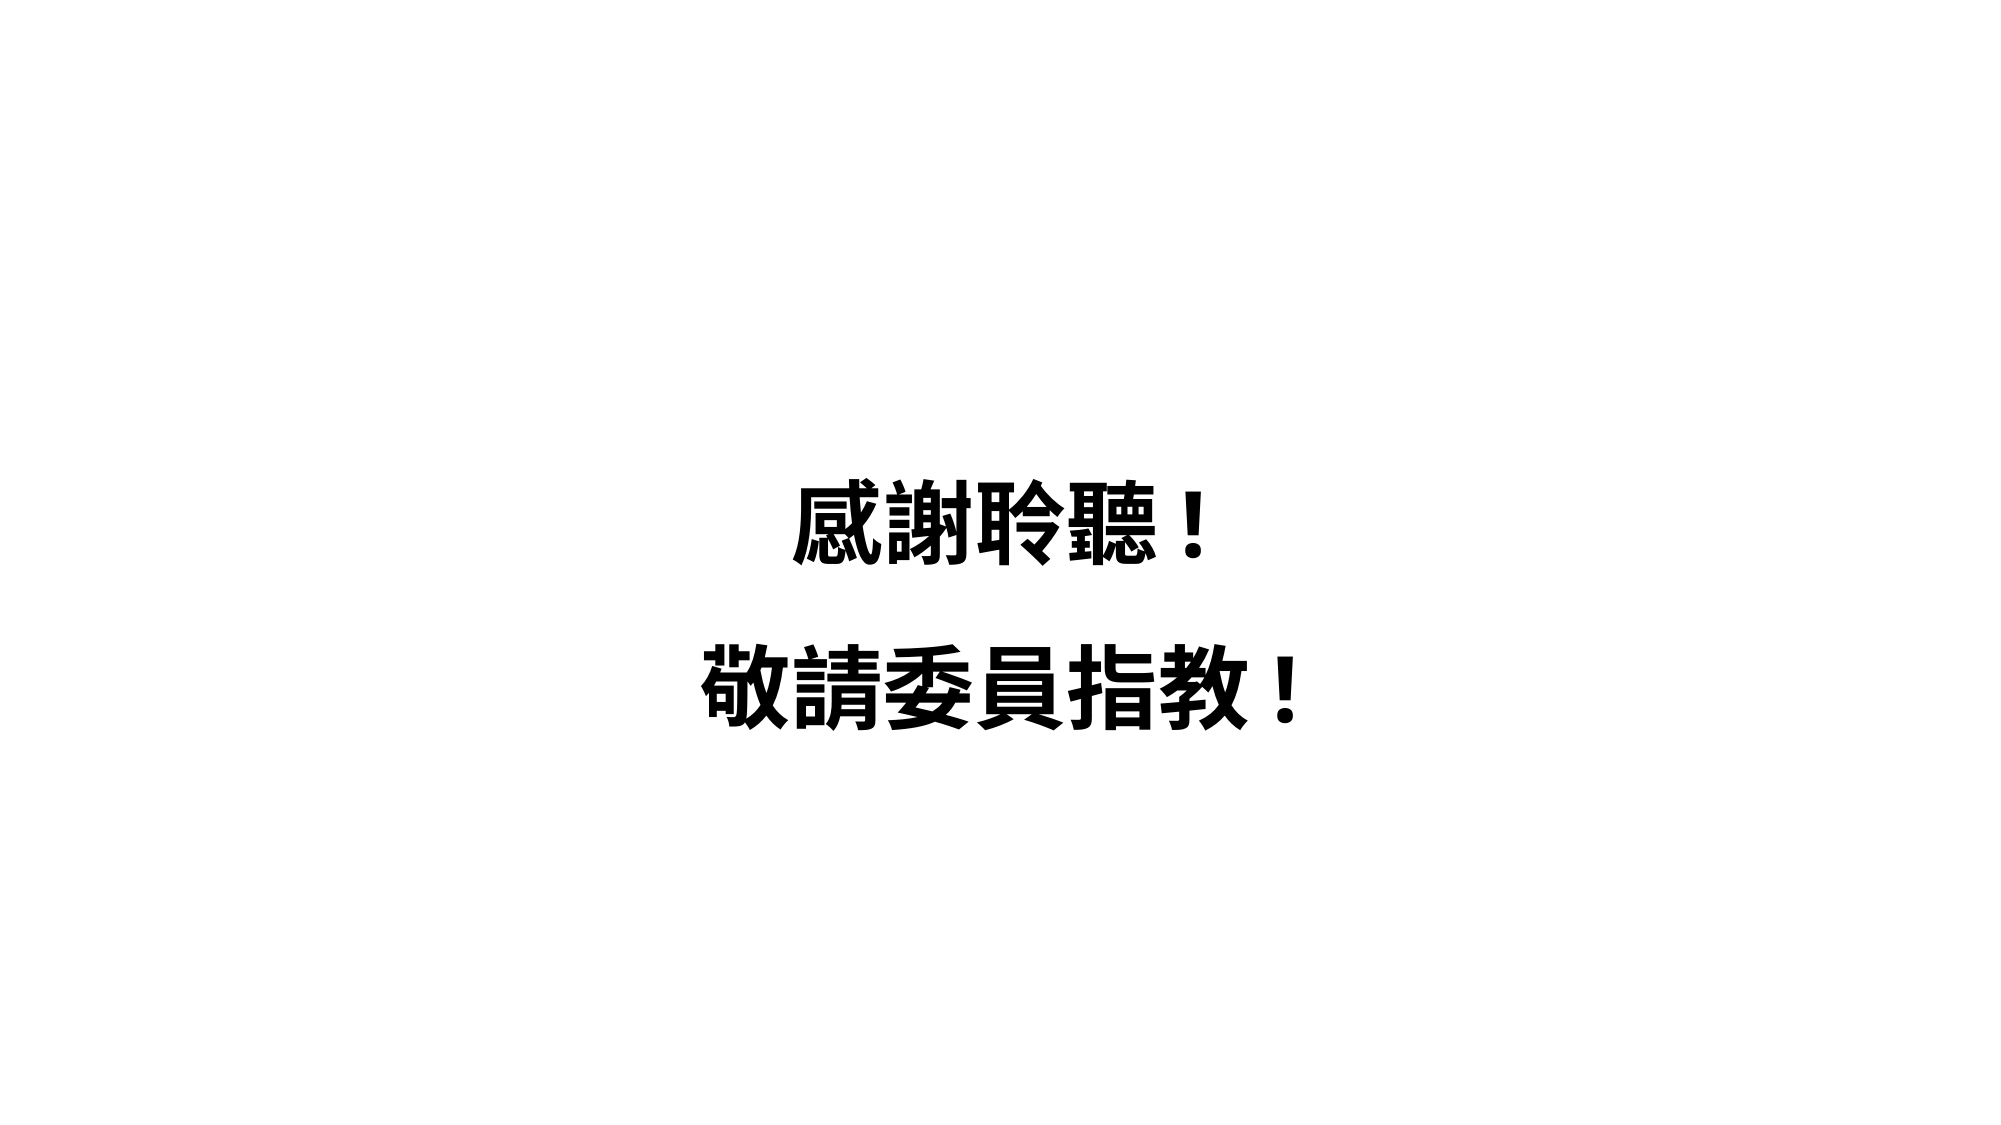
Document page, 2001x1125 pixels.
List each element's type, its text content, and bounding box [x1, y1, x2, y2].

title 感謝聆聽! 敬請委員指教! [353, 394, 1647, 731]
